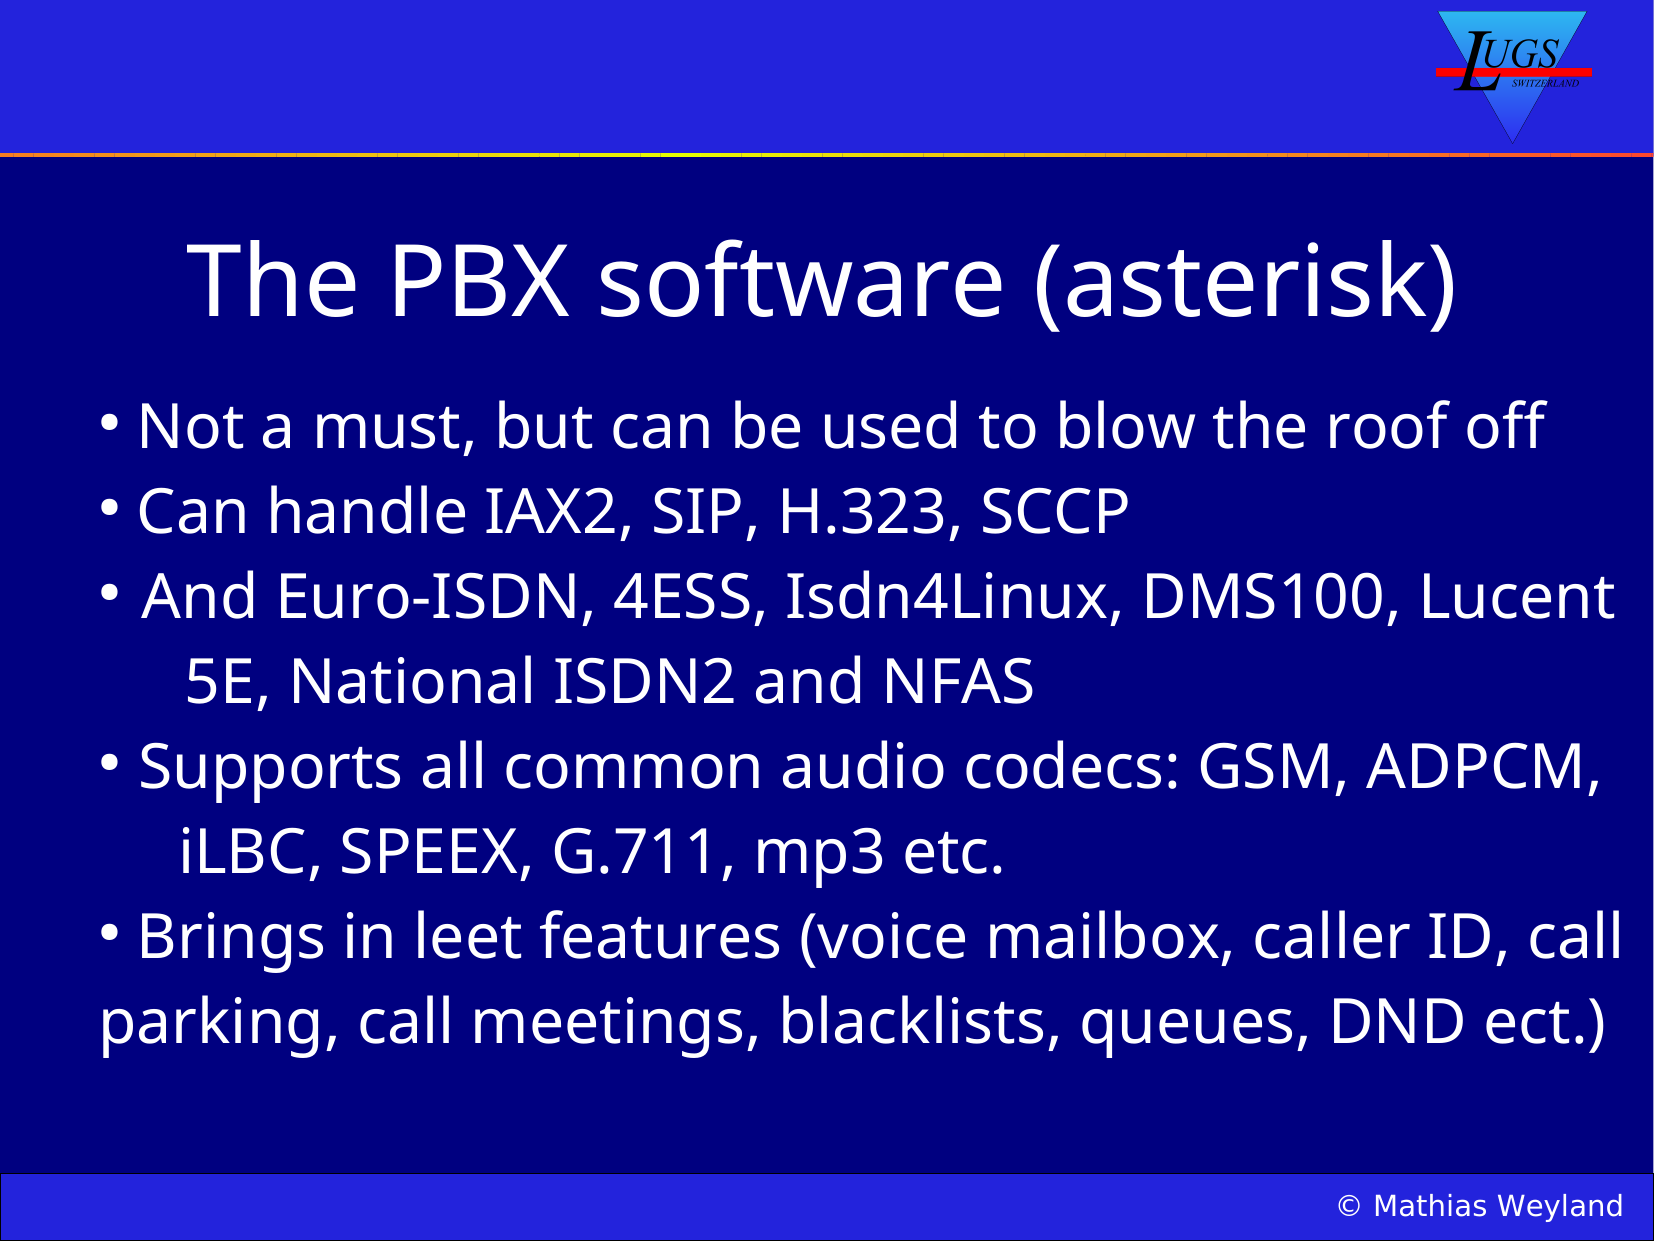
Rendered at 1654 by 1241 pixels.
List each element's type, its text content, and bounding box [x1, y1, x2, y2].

text_box [0, 0, 1654, 157]
text_box Not a must, but can be used to blow the roof off Can handle IAX2, SIP, H.323, SCCP And Euro-ISDN, 4ESS, Isdn4Linux, DMS100, Lucent 5E, National ISDN2 and NFAS Supports all common audio codecs: GSM, ADPCM, iLBC, SPEEX, G.711, mp3 etc. Brings in leet features (voice mailbox, caller ID, call parking, call meetings, blacklists, queues, DND ect.) [98, 381, 1636, 1182]
text_box [0, 1173, 1654, 1241]
text_box The PBX software (asterisk) [44, 209, 1602, 370]
text_box © Mathias Weyland [1334, 1189, 1644, 1241]
picture [1436, 11, 1592, 144]
